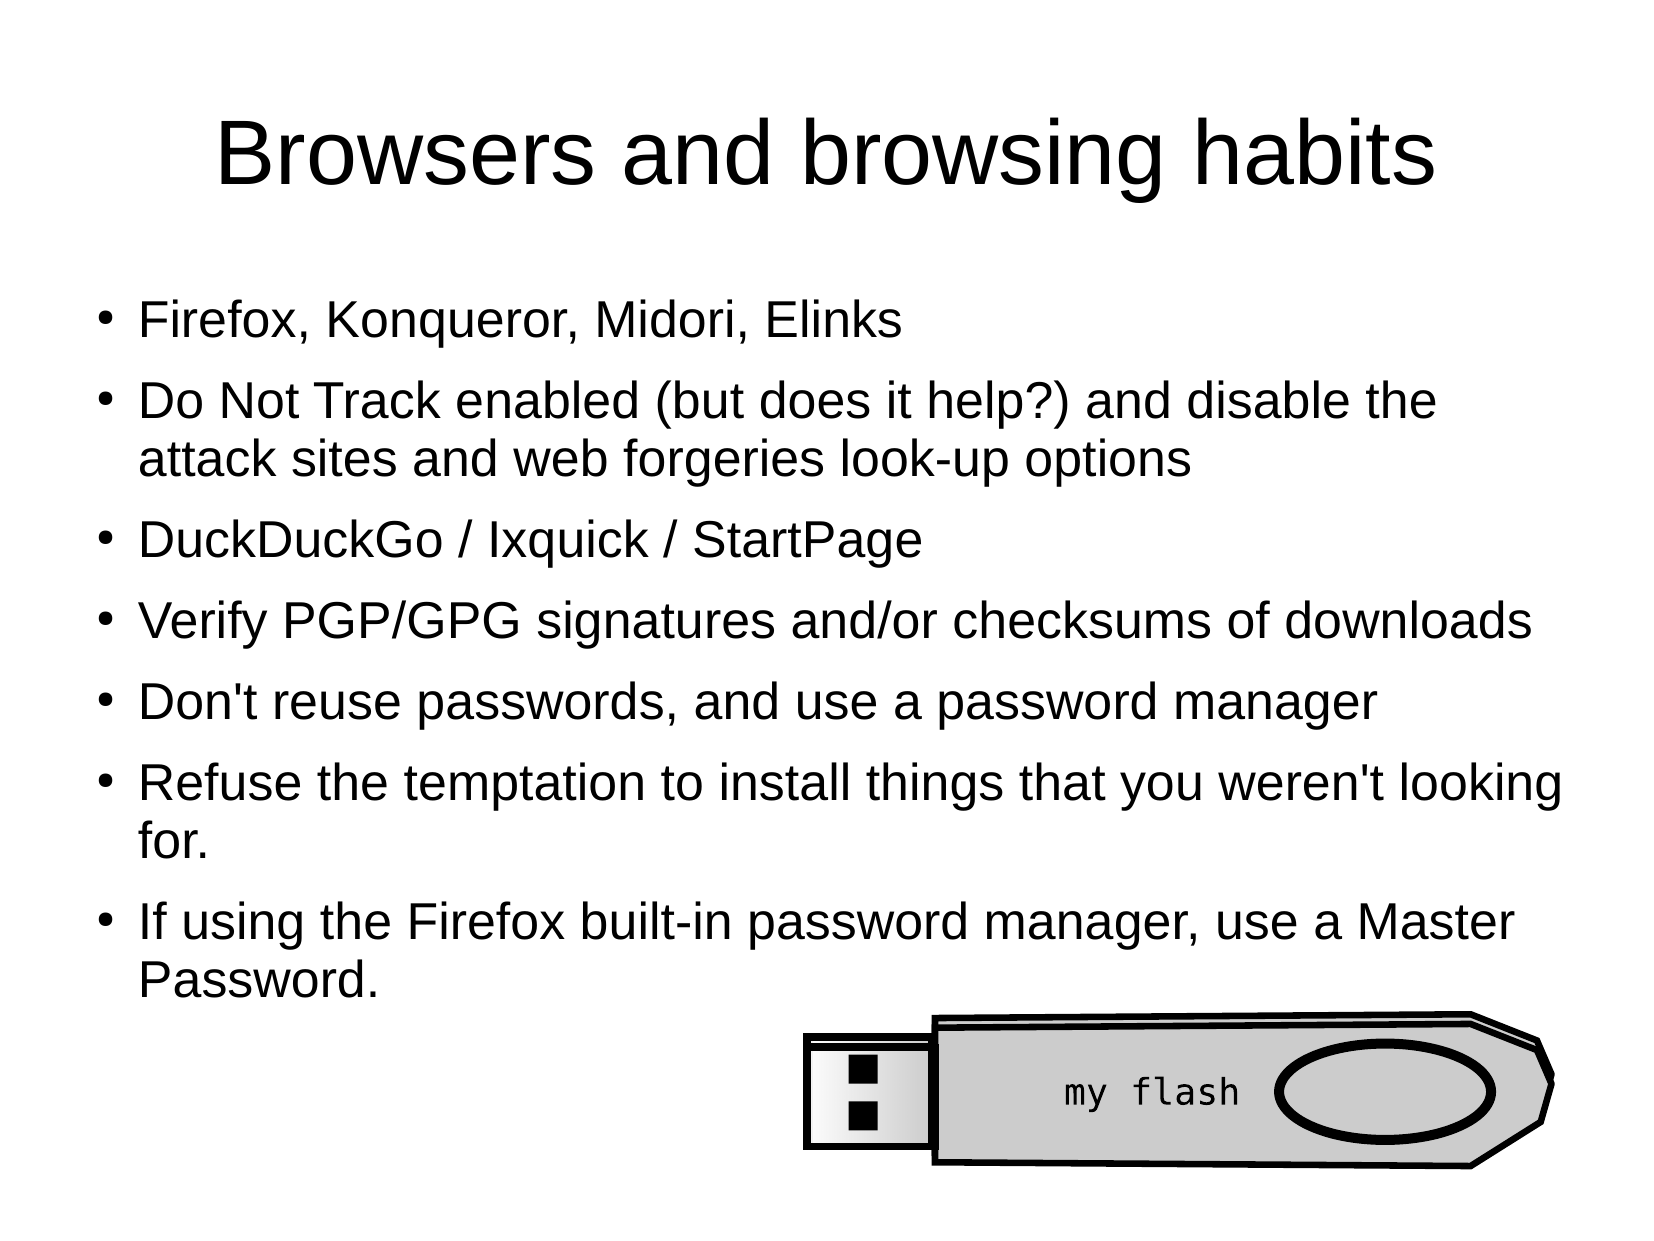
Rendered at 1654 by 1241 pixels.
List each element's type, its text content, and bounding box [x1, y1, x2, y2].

picture [803, 1011, 1555, 1170]
list Firefox, Konqueror, Midori, Elinks Do Not Track enabled (but does it help?) and disable the attack sites and web forgeries look-up options DuckDuckGo / Ixquick / StartPage Verify PGP/GPG signatures and/or checksums of downloads Don't reuse passwords, and use a password manager Refuse the temptation to install things that you weren't looking for. If using the Firefox built-in password manager, use a Master Password. [82, 290, 1571, 1010]
title Browsers and browsing habits [82, 49, 1571, 257]
